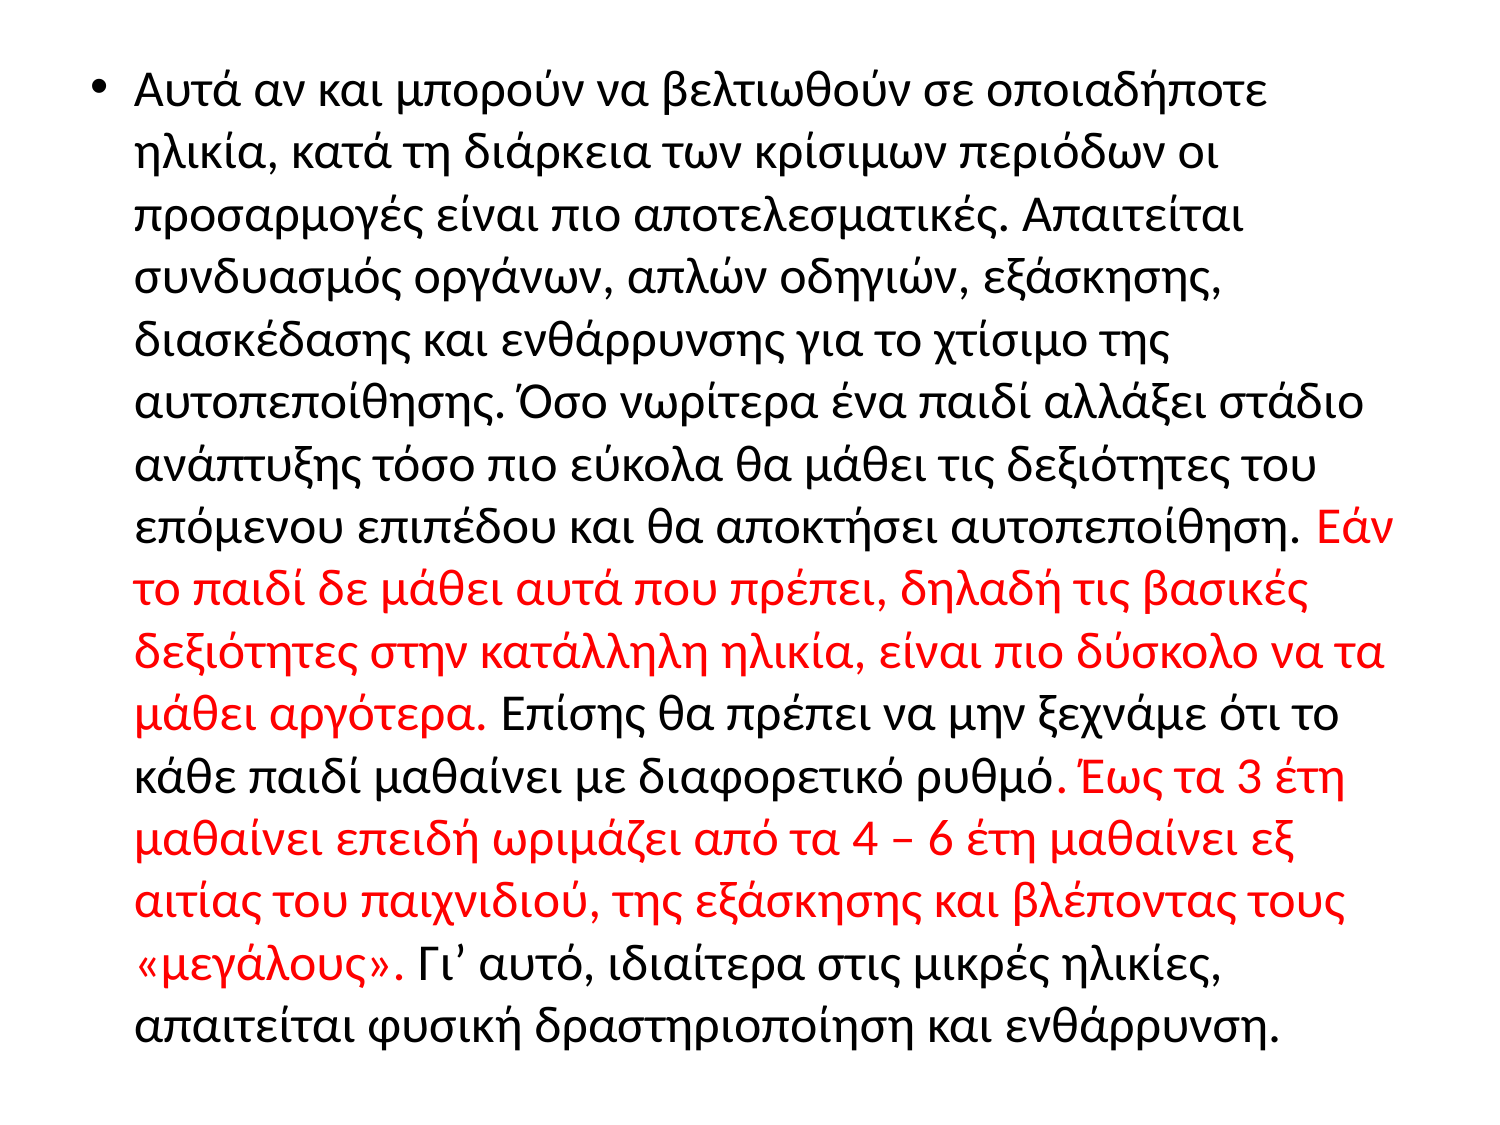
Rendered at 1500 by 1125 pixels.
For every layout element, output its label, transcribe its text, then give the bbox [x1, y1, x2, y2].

list Αυτά αν και μπορούν να βελτιωθούν σε οποιαδήποτε ηλικία, κατά τη διάρκεια των κρίσιμων περιόδων οι προσαρμογές είναι πιο αποτελεσματικές. Απαιτείται συνδυασμός οργάνων, απλών οδηγιών, εξάσκησης, διασκέδασης και ενθάρρυνσης για το χτίσιμο της αυτοπεποίθησης. Όσο νωρίτερα ένα παιδί αλλάξει στάδιο ανάπτυξης τόσο πιο εύκολα θα μάθει τις δεξιότητες του επόμενου επιπέδου και θα αποκτήσει αυτοπεποίθηση. Εάν το παιδί δε μάθει αυτά που πρέπει, δηλαδή τις βασικές δεξιότητες στην κατάλληλη ηλικία, είναι πιο δύσκολο να τα μάθει αργότερα. Επίσης θα πρέπει να μην ξεχνάμε ότι το κάθε παιδί μαθαίνει με διαφορετικό ρυθμό. Έως τα 3 έτη μαθαίνει επειδή ωριμάζει από τα 4 – 6 έτη μαθαίνει εξ αιτίας του παιχνιδιού, της εξάσκησης και βλέποντας τους «μεγάλους». Γι’ αυτό, ιδιαίτερα στις μικρές ηλικίες, απαιτείται φυσική δραστηριοποίηση και ενθάρρυνση. [75, 46, 1425, 1102]
